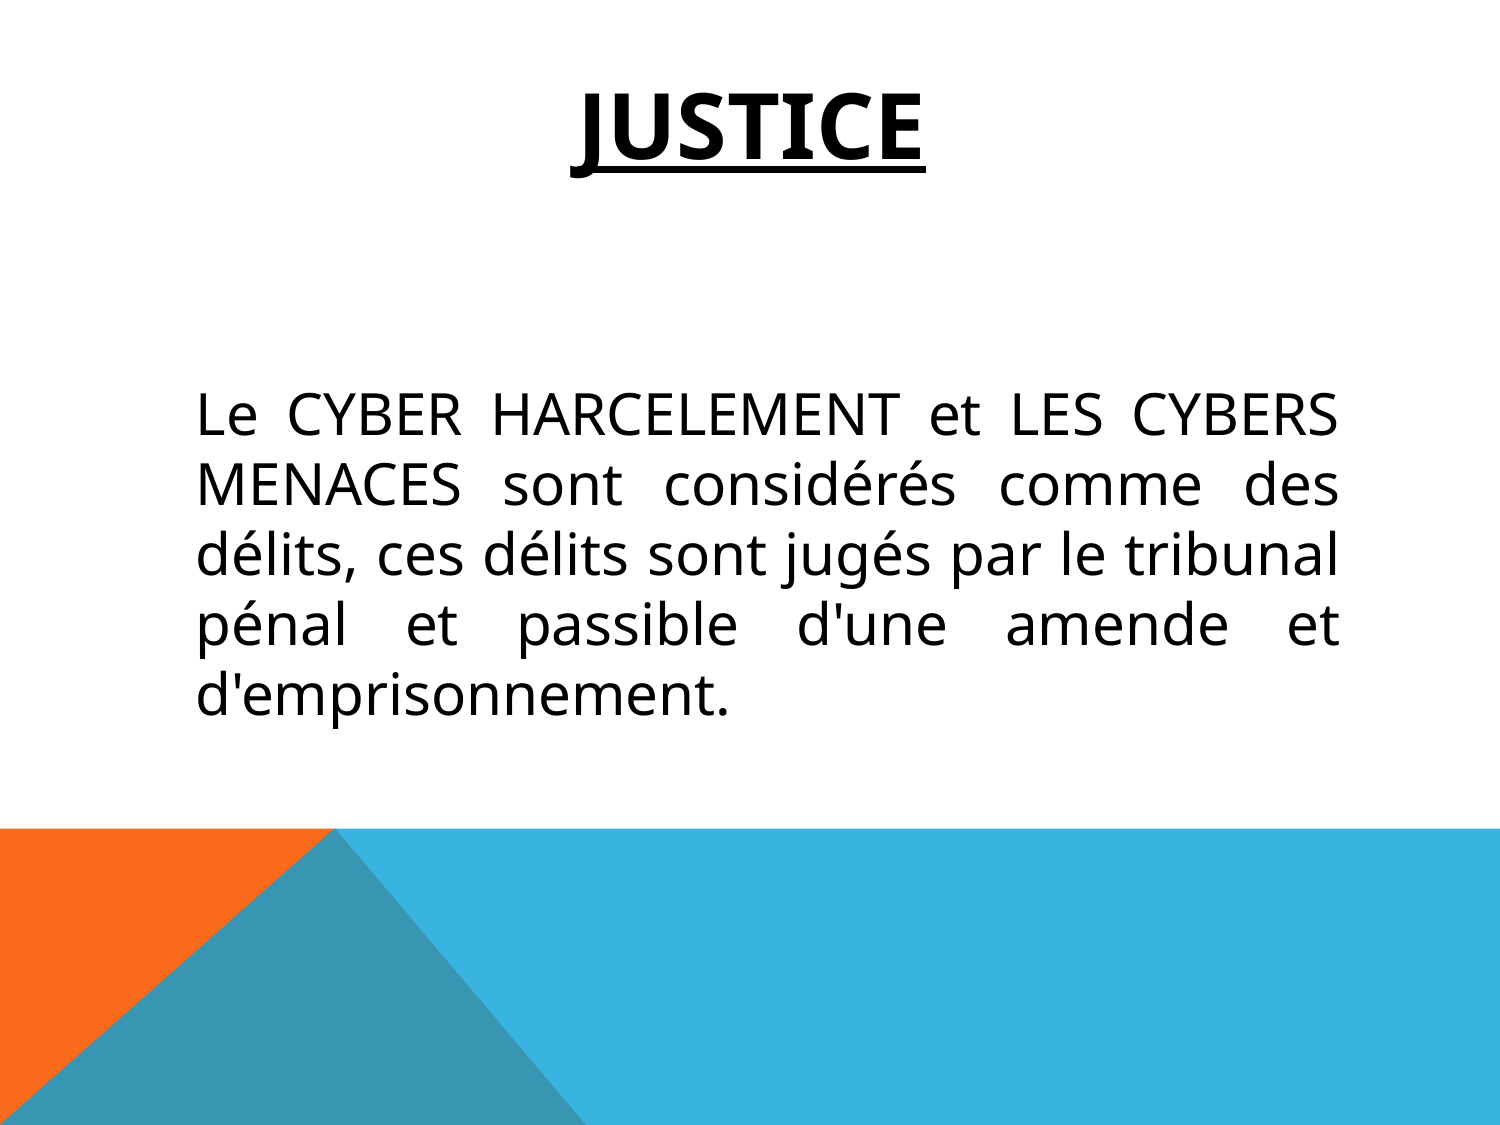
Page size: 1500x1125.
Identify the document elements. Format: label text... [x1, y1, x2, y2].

title JUSTICE [135, 60, 1369, 150]
list Le CYBER HARCELEMENT et LES CYBERS MENACES sont considérés comme des délits, ces délits sont jugés par le tribunal pénal et passible d'une amende et d'emprisonnement. [124, 236, 1359, 824]
